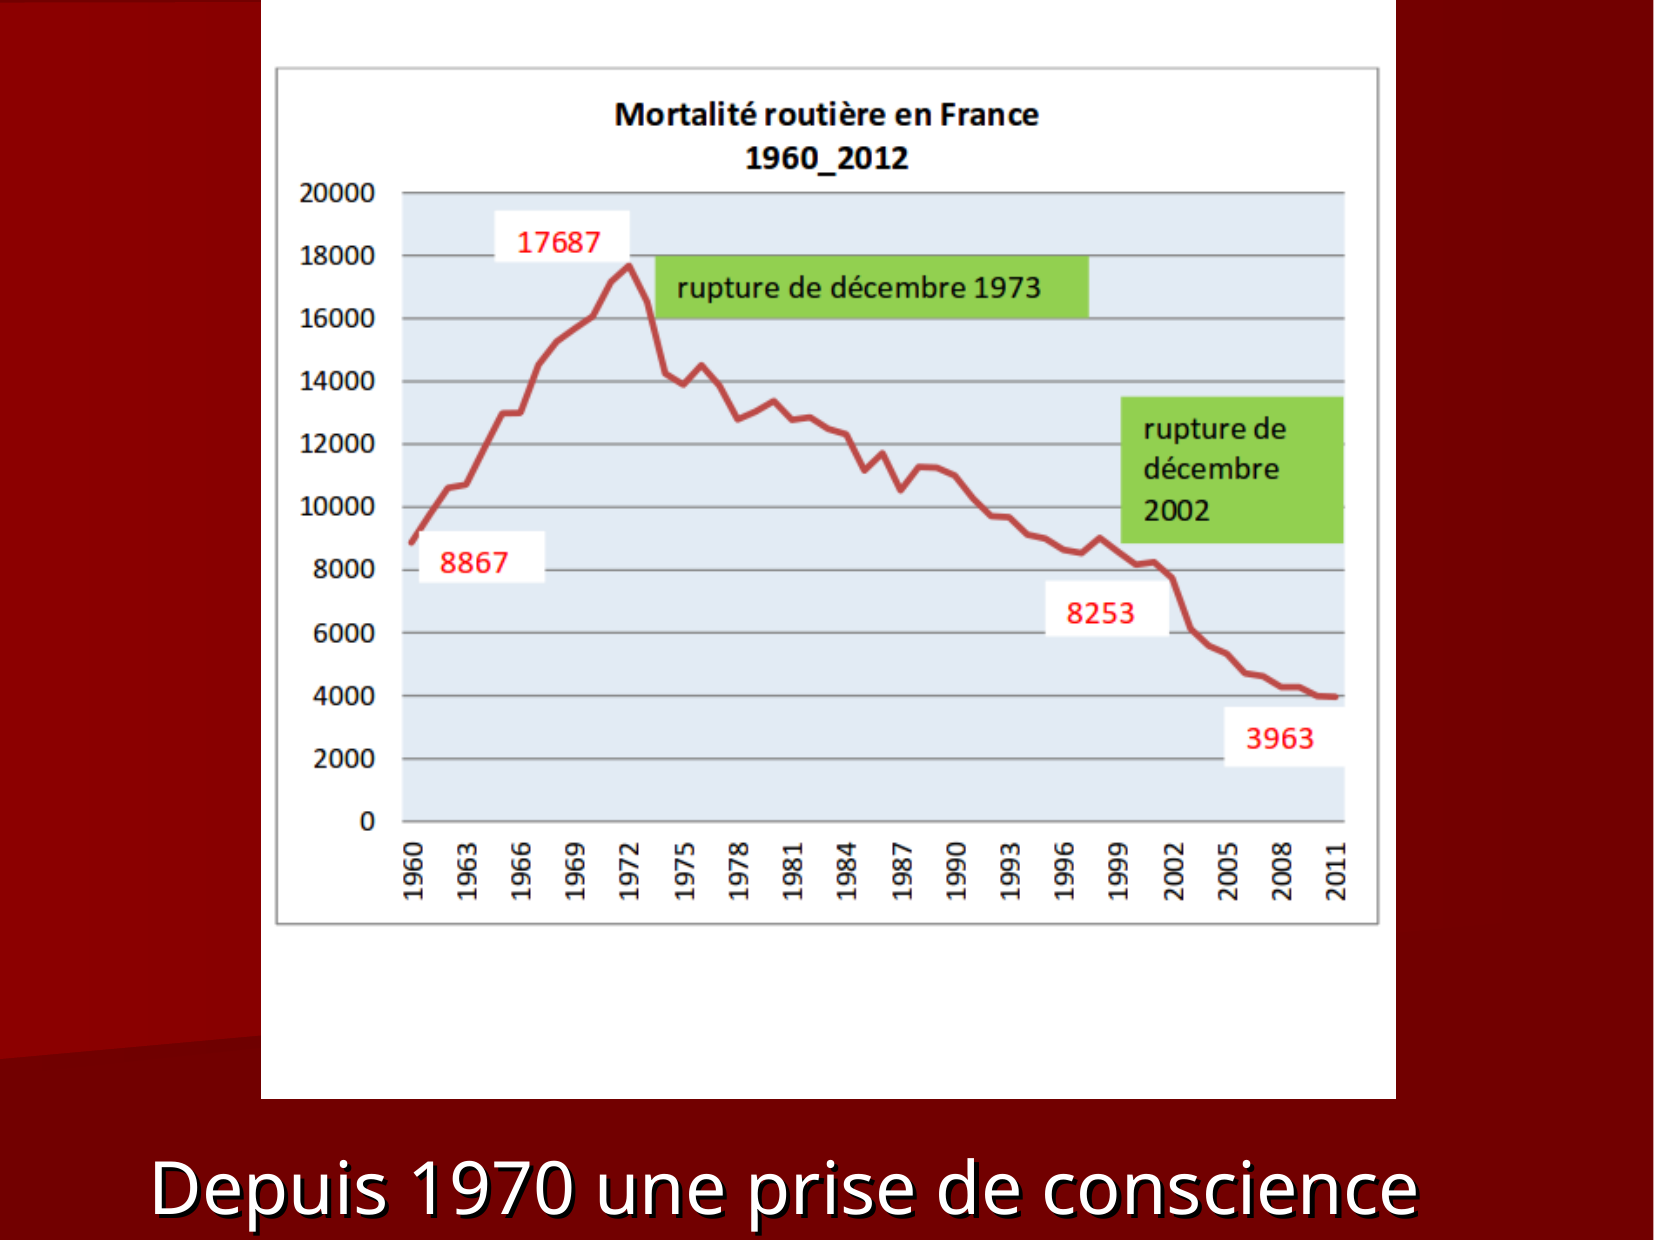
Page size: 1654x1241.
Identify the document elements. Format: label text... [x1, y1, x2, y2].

list Depuis 1970 une prise de conscience [92, 1140, 1548, 1241]
picture [261, 0, 1396, 1099]
